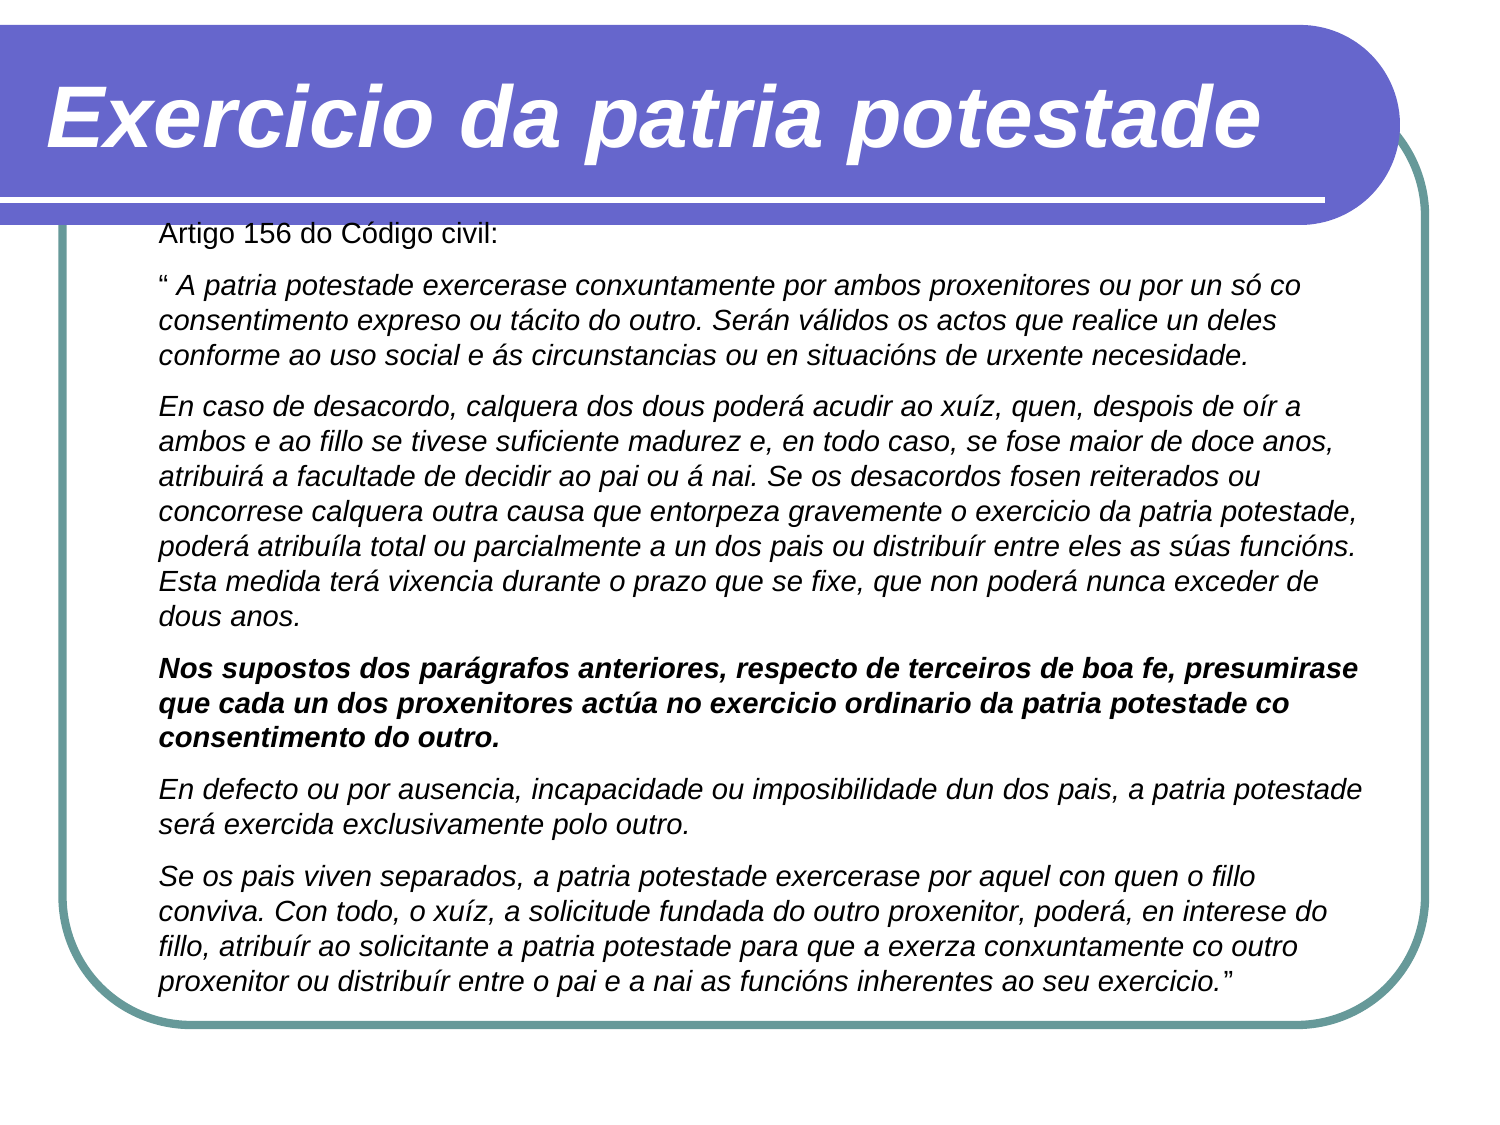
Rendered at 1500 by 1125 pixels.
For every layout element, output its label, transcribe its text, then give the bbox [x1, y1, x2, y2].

title Exercicio da patria potestade [31, 0, 1347, 226]
list Artigo 156 do Código civil: “ A patria potestade exercerase conxuntamente por ambos proxenitores ou por un só co consentimento expreso ou tácito do outro. Serán válidos os actos que realice un deles conforme ao uso social e ás circunstancias ou en situacións de urxente necesidade. En caso de desacordo, calquera dos dous poderá acudir ao xuíz, quen, despois de oír a ambos e ao fillo se tivese suficiente madurez e, en todo caso, se fose maior de doce anos, atribuirá a facultade de decidir ao pai ou á nai. Se os desacordos fosen reiterados ou concorrese calquera outra causa que entorpeza gravemente o exercicio da patria potestade, poderá atribuíla total ou parcialmente a un dos pais ou distribuír entre eles as súas funcións. Esta medida terá vixencia durante o prazo que se fixe, que non poderá nunca exceder de dous anos. Nos supostos dos parágrafos anteriores, respecto de terceiros de boa fe, presumirase que cada un dos proxenitores actúa no exercicio ordinario da patria potestade co consentimento do outro. En defecto ou por ausencia, incapacidade ou imposibilidade dun dos pais, a patria potestade será exercida exclusivamente polo outro. Se os pais viven separados, a patria potestade exercerase por aquel con quen o fillo conviva. Con todo, o xuíz, a solicitude fundada do outro proxenitor, poderá, en interese do fillo, atribuír ao solicitante a patria potestade para que a exerza conxuntamente co outro proxenitor ou distribuír entre o pai e a nai as funcións inherentes ao seu exercicio.” [87, 206, 1388, 1005]
